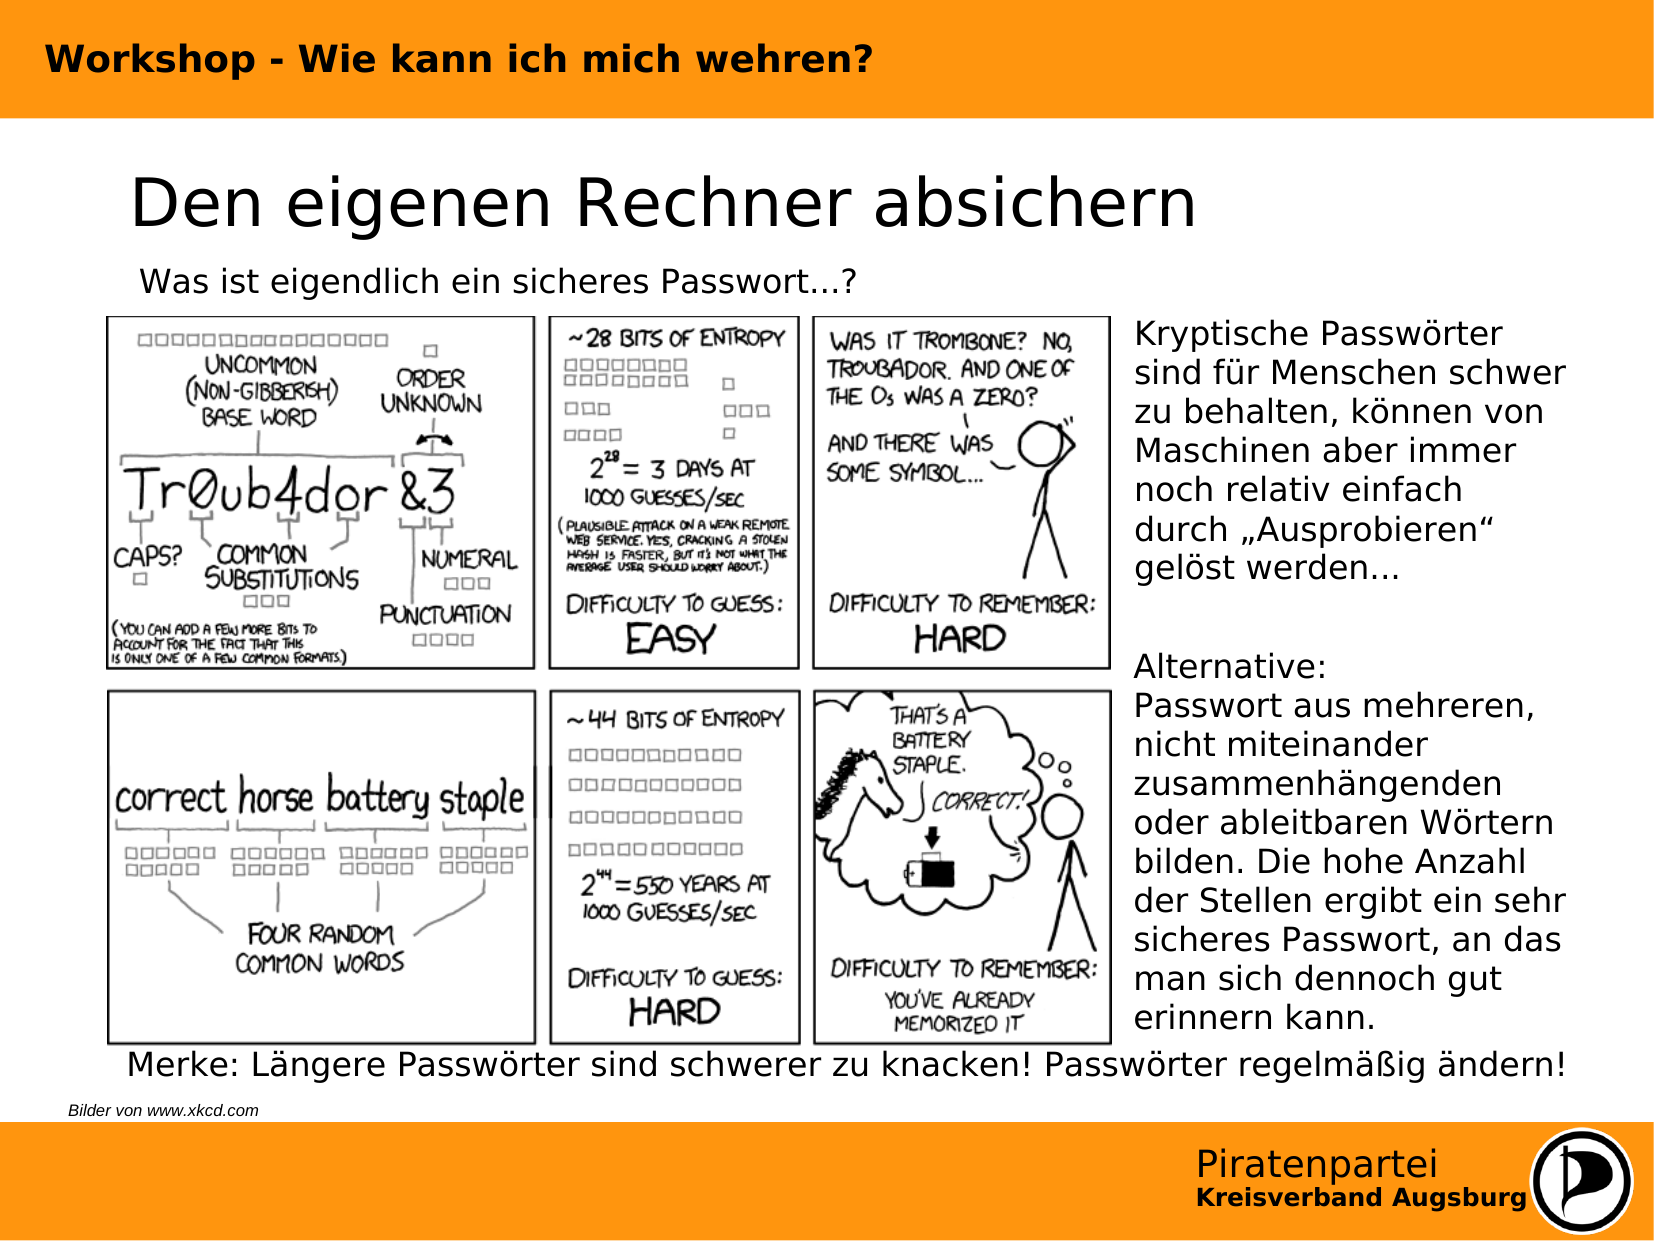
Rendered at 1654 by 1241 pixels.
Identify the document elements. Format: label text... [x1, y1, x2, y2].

text_box Kryptische Passwörter sind für Menschen schwer zu behalten, können von Maschinen aber immer noch relativ einfach durch „Ausprobieren“ gelöst werden... [1119, 306, 1583, 612]
text_box Merke: Längere Passwörter sind schwerer zu knacken! Passwörter regelmäßig ändern! [111, 1036, 1600, 1089]
text_box Alternative: Passwort aus mehreren, nicht miteinander zusammenhängenden oder ableitbaren Wörtern bilden. Die hohe Anzahl der Stellen ergibt ein sehr sicheres Passwort, an das man sich dennoch gut erinnern kann. [1118, 638, 1582, 1068]
picture [107, 685, 1112, 1047]
text_box Bilder von www.xkcd.com [53, 1092, 842, 1127]
text_box Den eigenen Rechner absichern [115, 155, 1560, 248]
text_box Was ist eigendlich ein sicheres Passwort...? [123, 253, 1116, 312]
picture [106, 316, 1111, 674]
text_box Workshop - Wie kann ich mich wehren? [29, 29, 1329, 88]
picture [1529, 1127, 1634, 1235]
